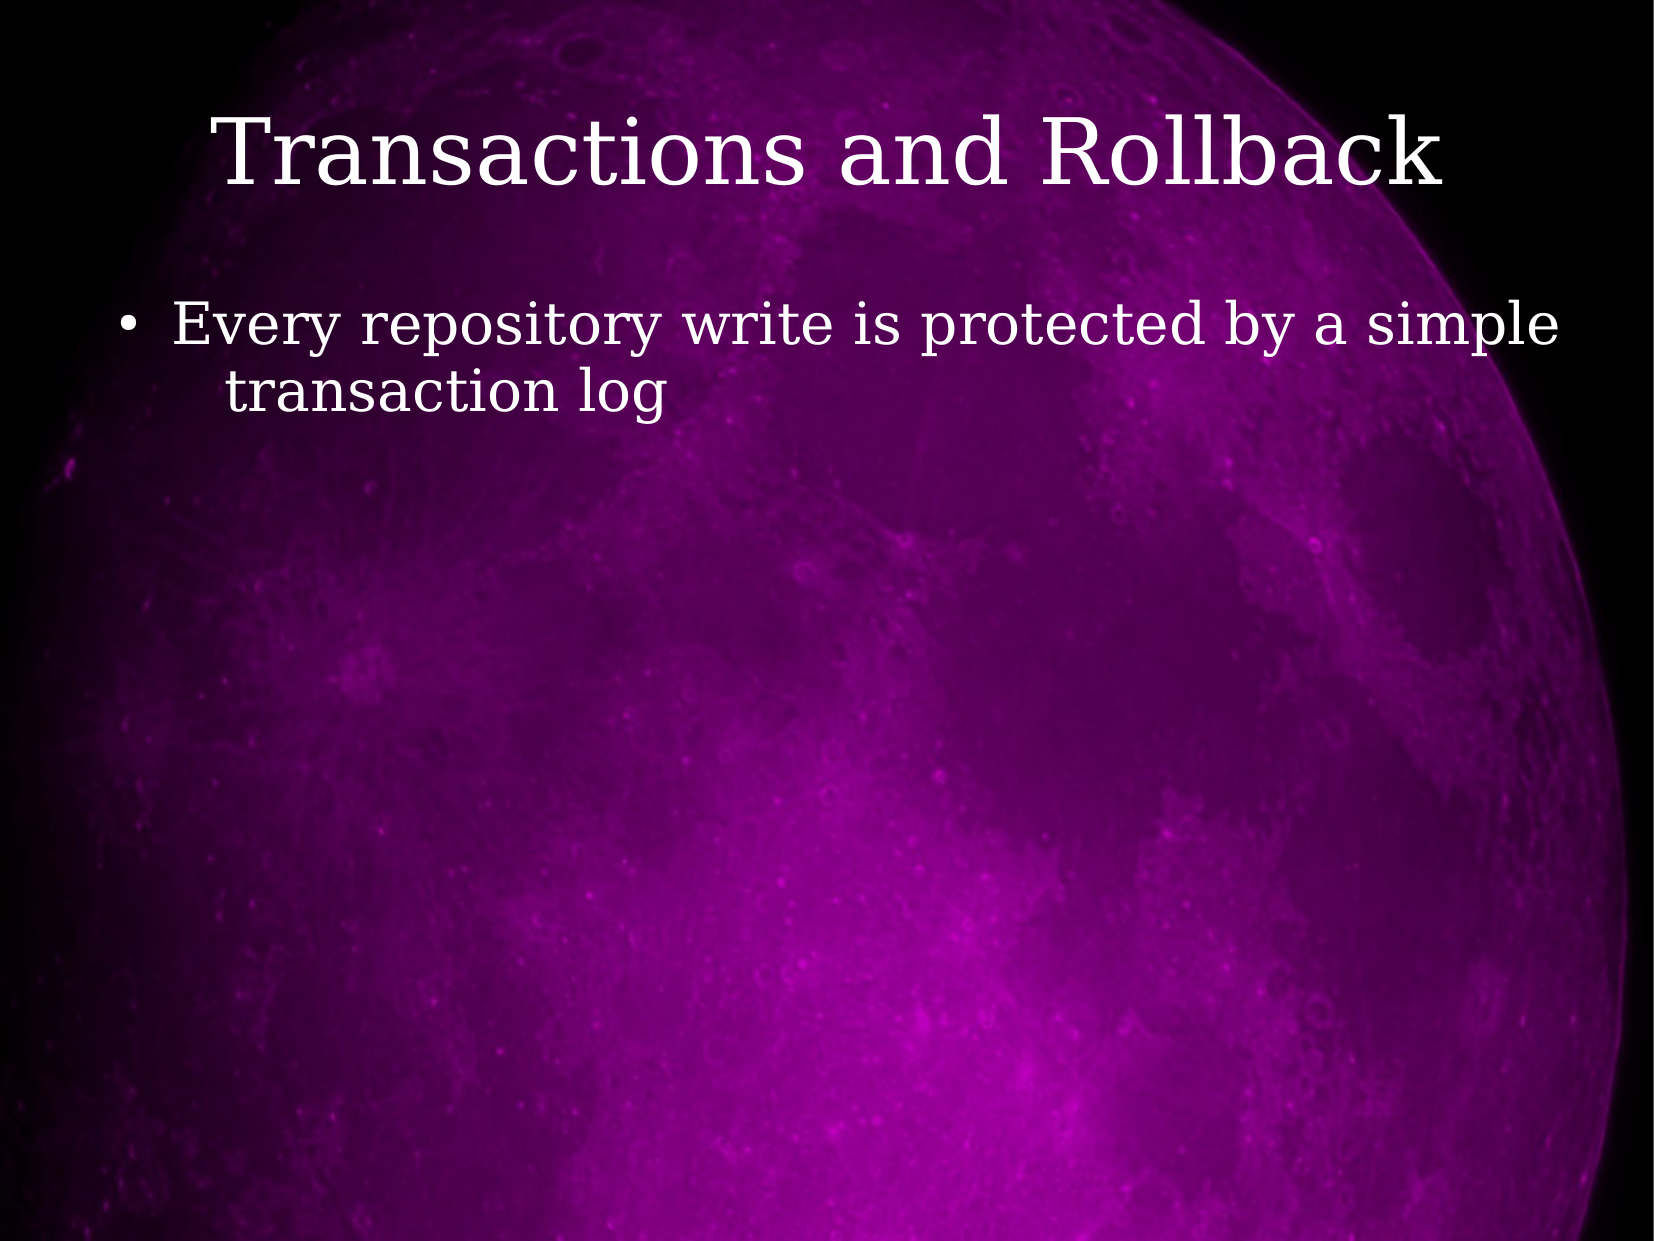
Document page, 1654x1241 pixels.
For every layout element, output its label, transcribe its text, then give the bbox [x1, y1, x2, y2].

list Every repository write is protected by a simple transaction log [82, 290, 1571, 1109]
picture [0, 0, 1654, 1241]
title Transactions and Rollback [82, 49, 1571, 257]
